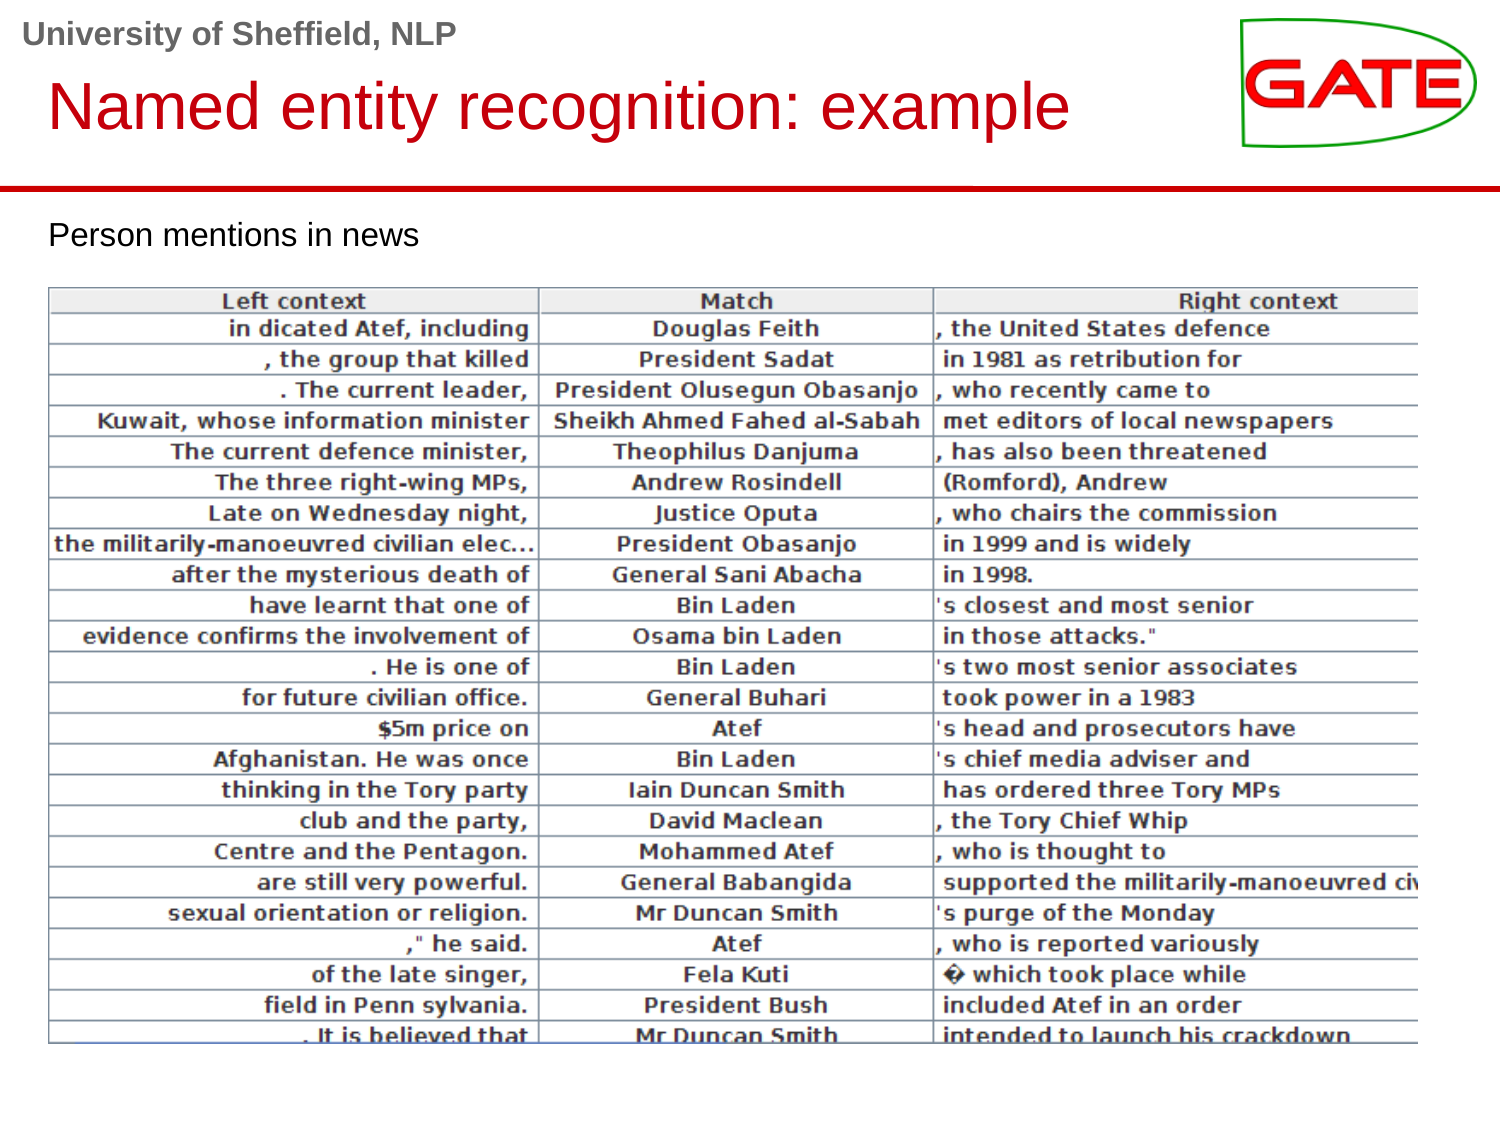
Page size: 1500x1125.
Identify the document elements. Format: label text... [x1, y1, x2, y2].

picture [1240, 18, 1477, 148]
picture [48, 287, 1418, 1044]
text_box Person mentions in news [47, 212, 1500, 1064]
text_box Named entity recognition: example [47, 47, 1267, 168]
